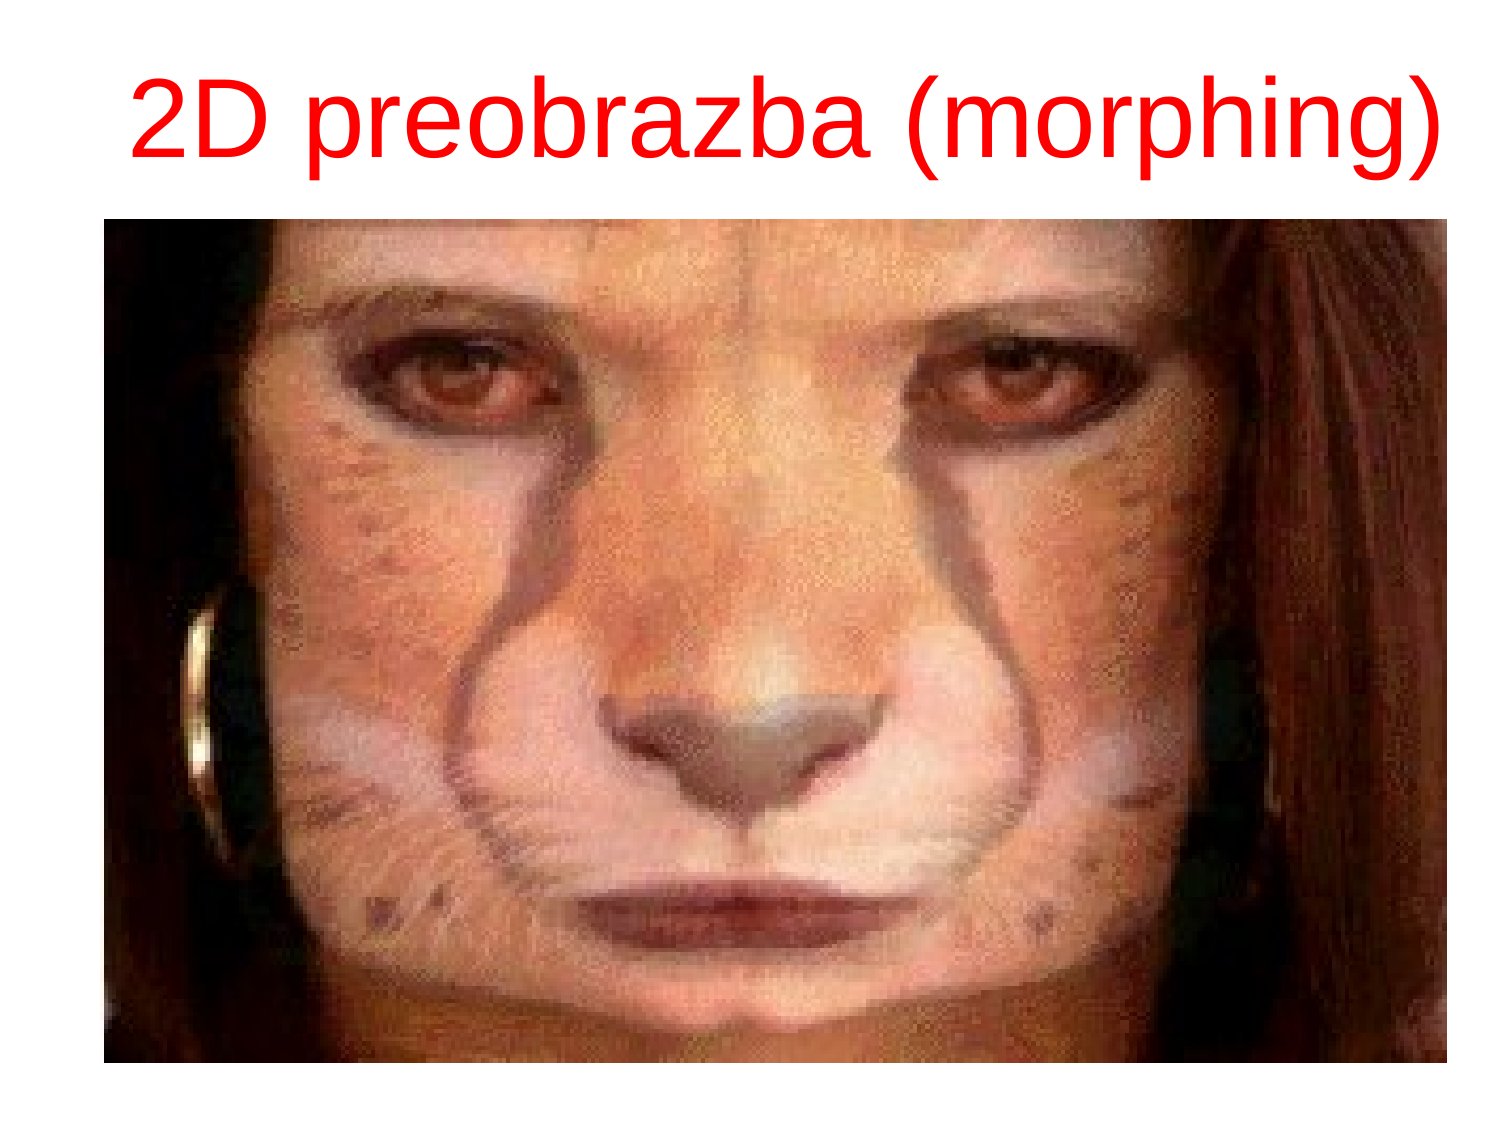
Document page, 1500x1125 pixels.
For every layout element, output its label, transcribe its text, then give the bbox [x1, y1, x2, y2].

text_box 2D preobrazba (morphing) [112, 37, 1462, 188]
picture [100, 219, 1447, 1063]
